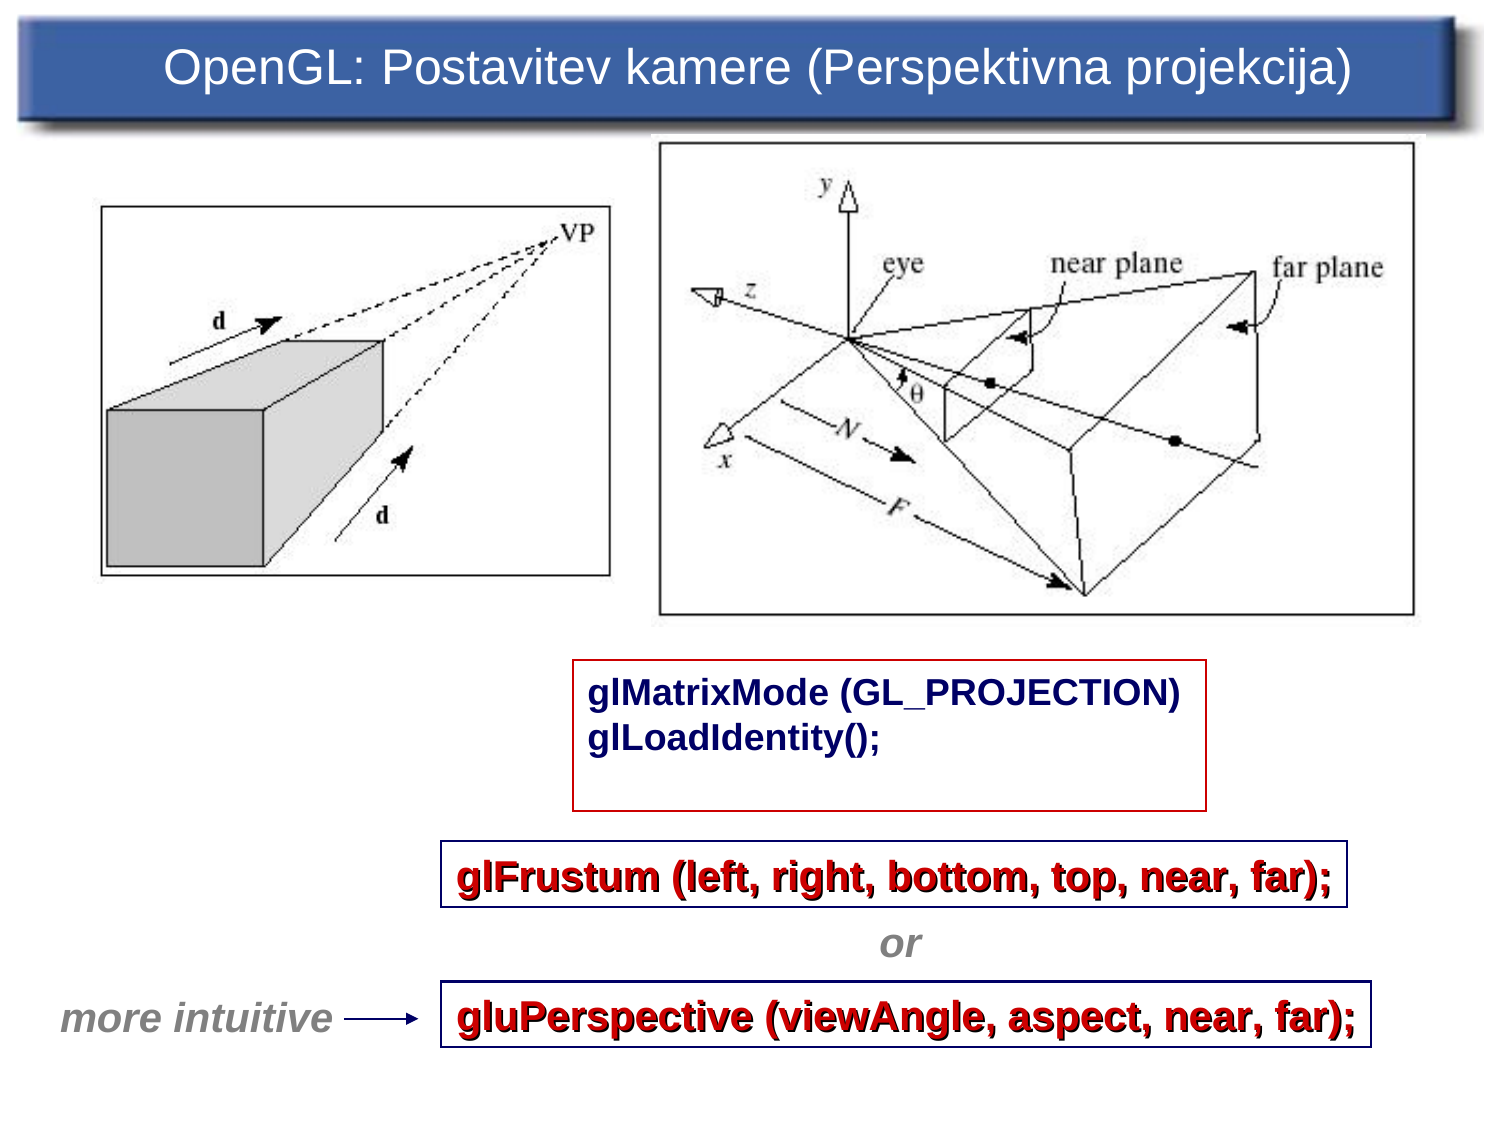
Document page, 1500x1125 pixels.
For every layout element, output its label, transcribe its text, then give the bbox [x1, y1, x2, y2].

picture [92, 197, 622, 584]
text_box glMatrixMode (GL_PROJECTION) glLoadIdentity(); [572, 660, 1206, 811]
text_box OpenGL: Postavitev kamere (Perspektivna projekcija) [92, 26, 1425, 102]
text_box more intuitive [45, 983, 367, 1050]
text_box glFrustum (left, right, bottom, top, near, far); [441, 841, 1347, 907]
text_box gluPerspective (viewAngle, aspect, near, far); [441, 981, 1372, 1047]
text_box or [864, 908, 936, 975]
picture [16, 13, 1484, 627]
